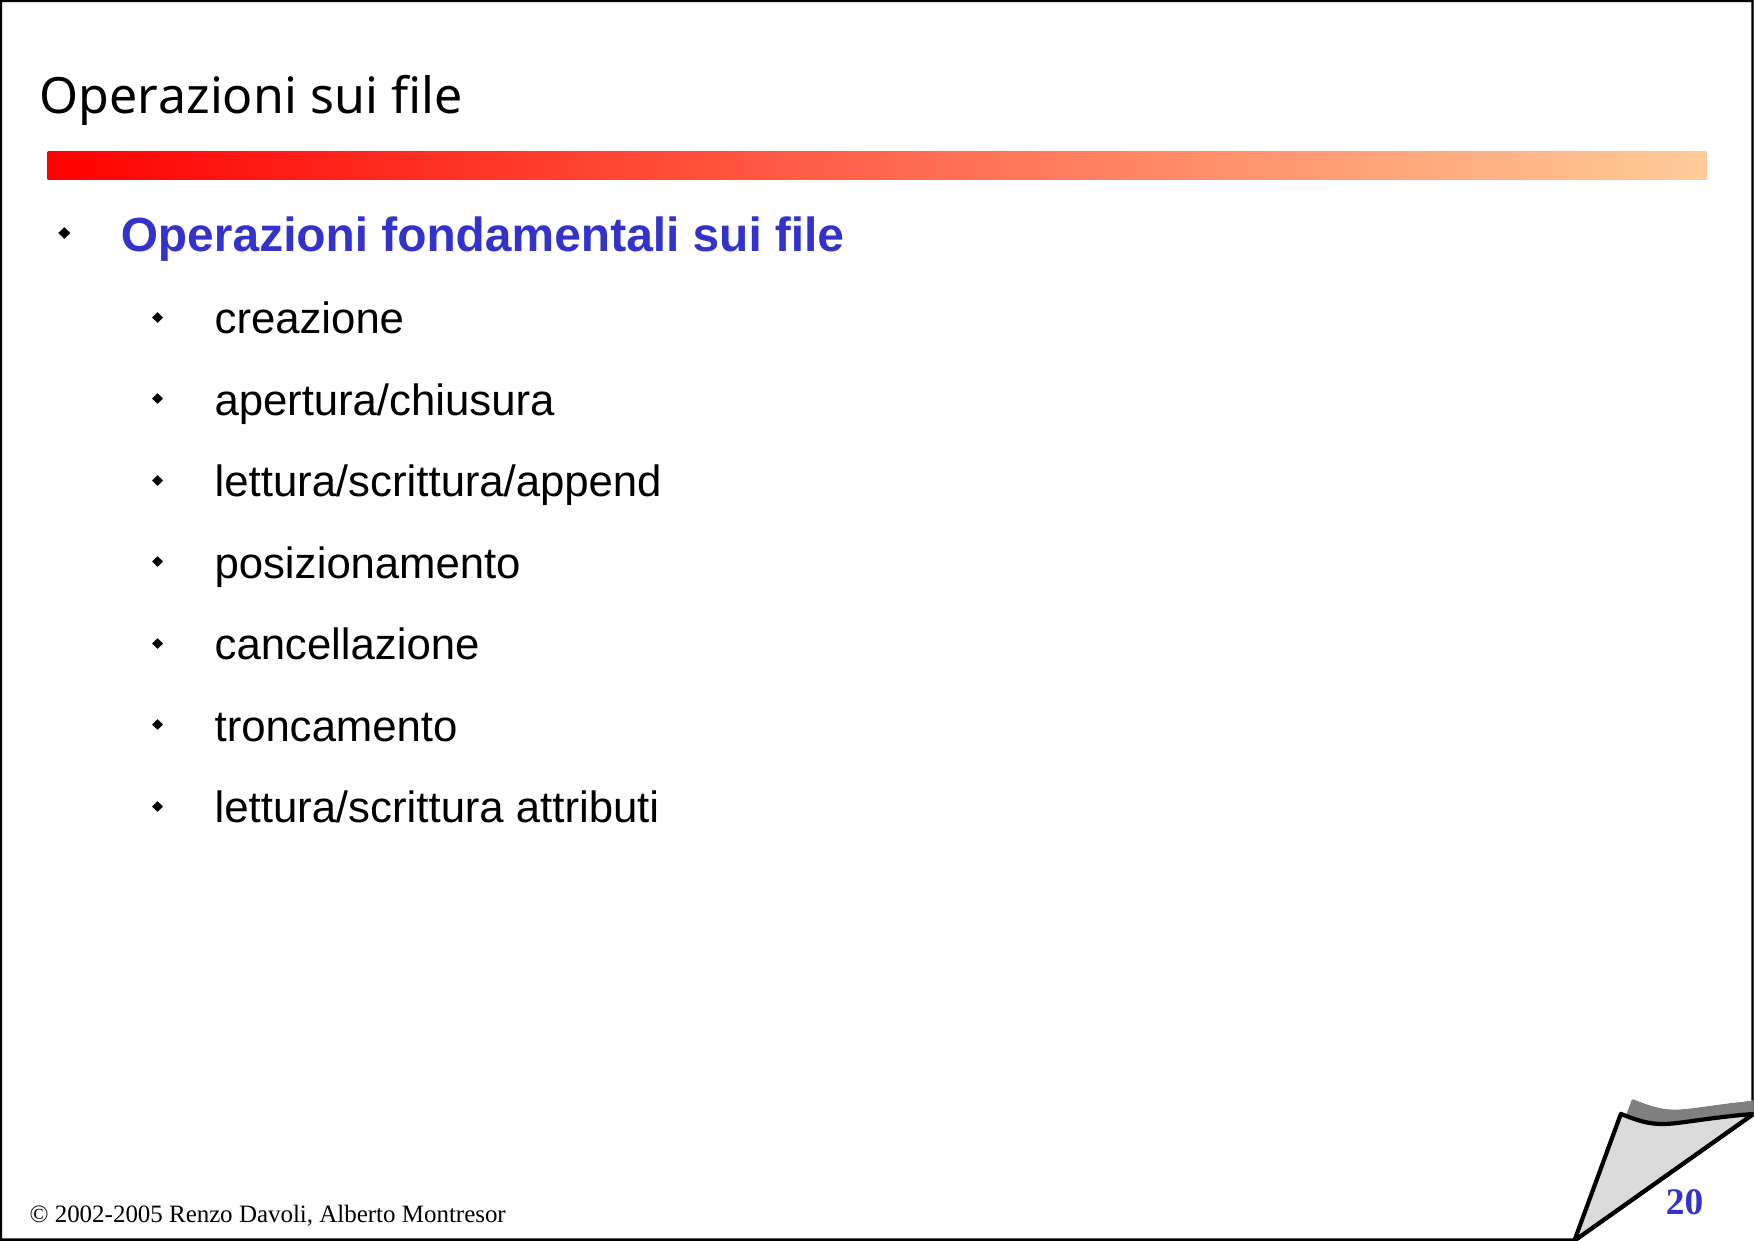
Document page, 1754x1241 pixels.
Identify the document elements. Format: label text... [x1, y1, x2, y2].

list Operazioni fondamentali sui file creazione apertura/chiusura lettura/scrittura/append posizionamento cancellazione troncamento lettura/scrittura attributi [58, 206, 1695, 984]
title Operazioni sui file [40, 49, 1713, 144]
text_box 9 [1469, 152, 1474, 179]
